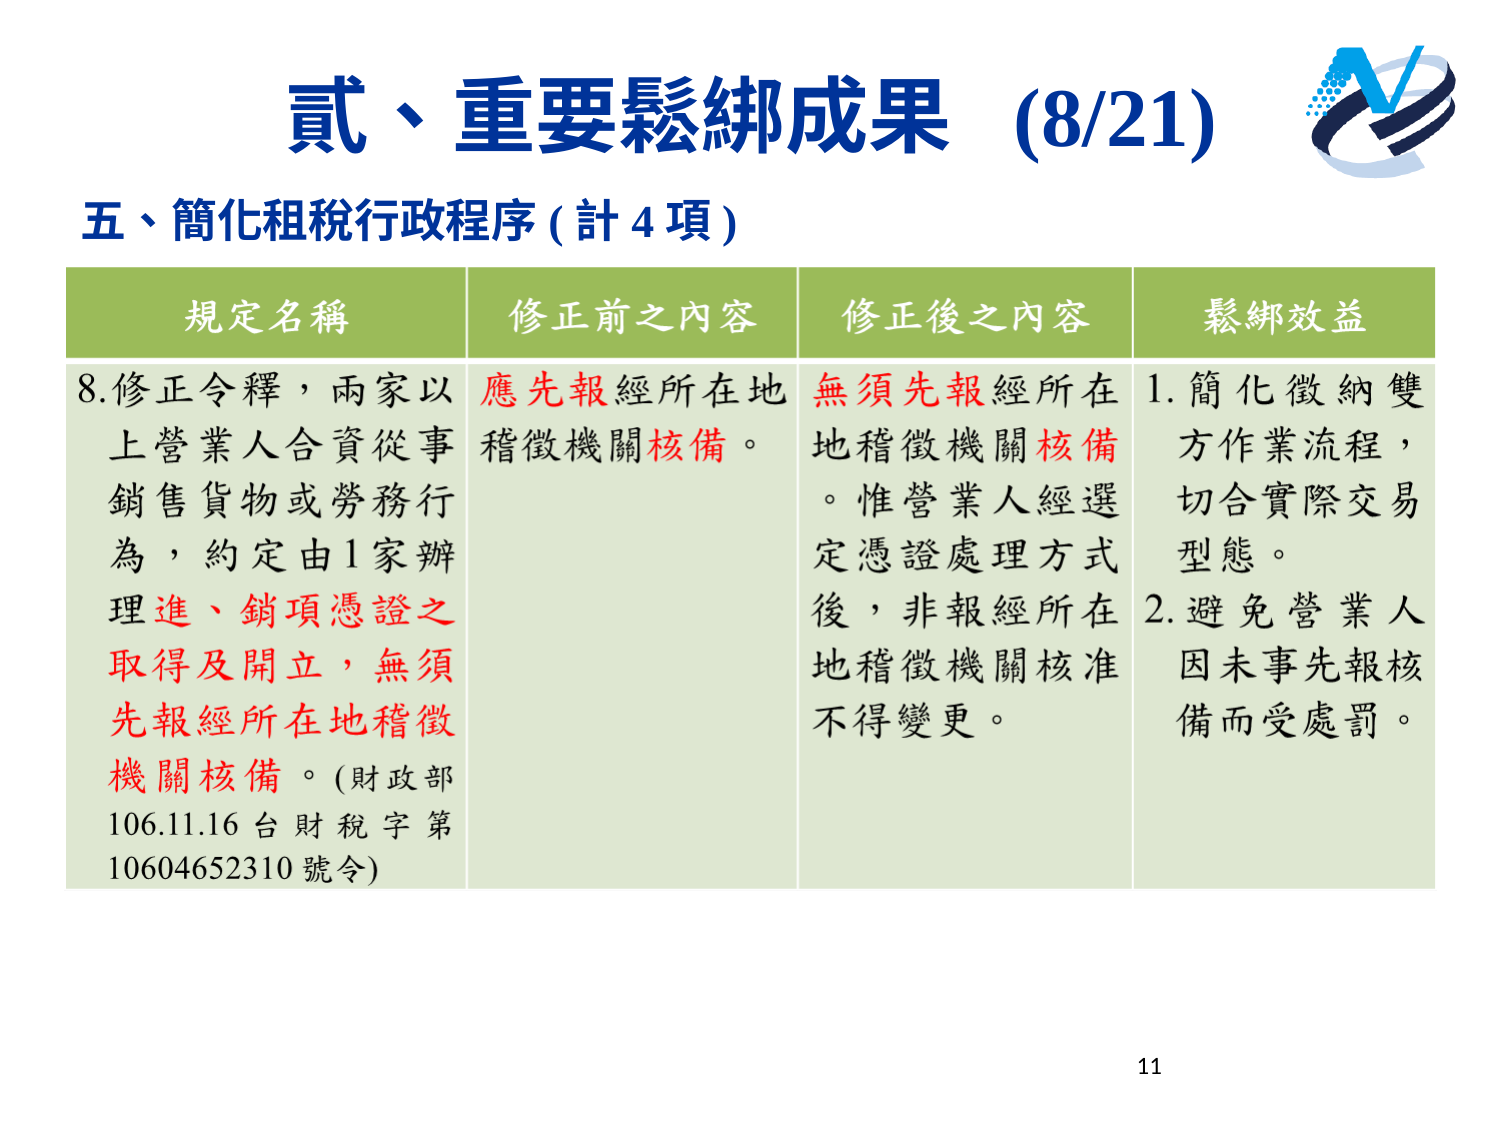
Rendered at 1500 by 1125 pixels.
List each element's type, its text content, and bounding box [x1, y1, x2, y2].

text_box 五、簡化租稅行政程序(計4項) [64, 184, 705, 256]
text_box 11 [1121, 1035, 1472, 1095]
picture [64, 266, 1437, 907]
title 貳、重要鬆綁成果 (8/21) [76, 19, 1427, 207]
